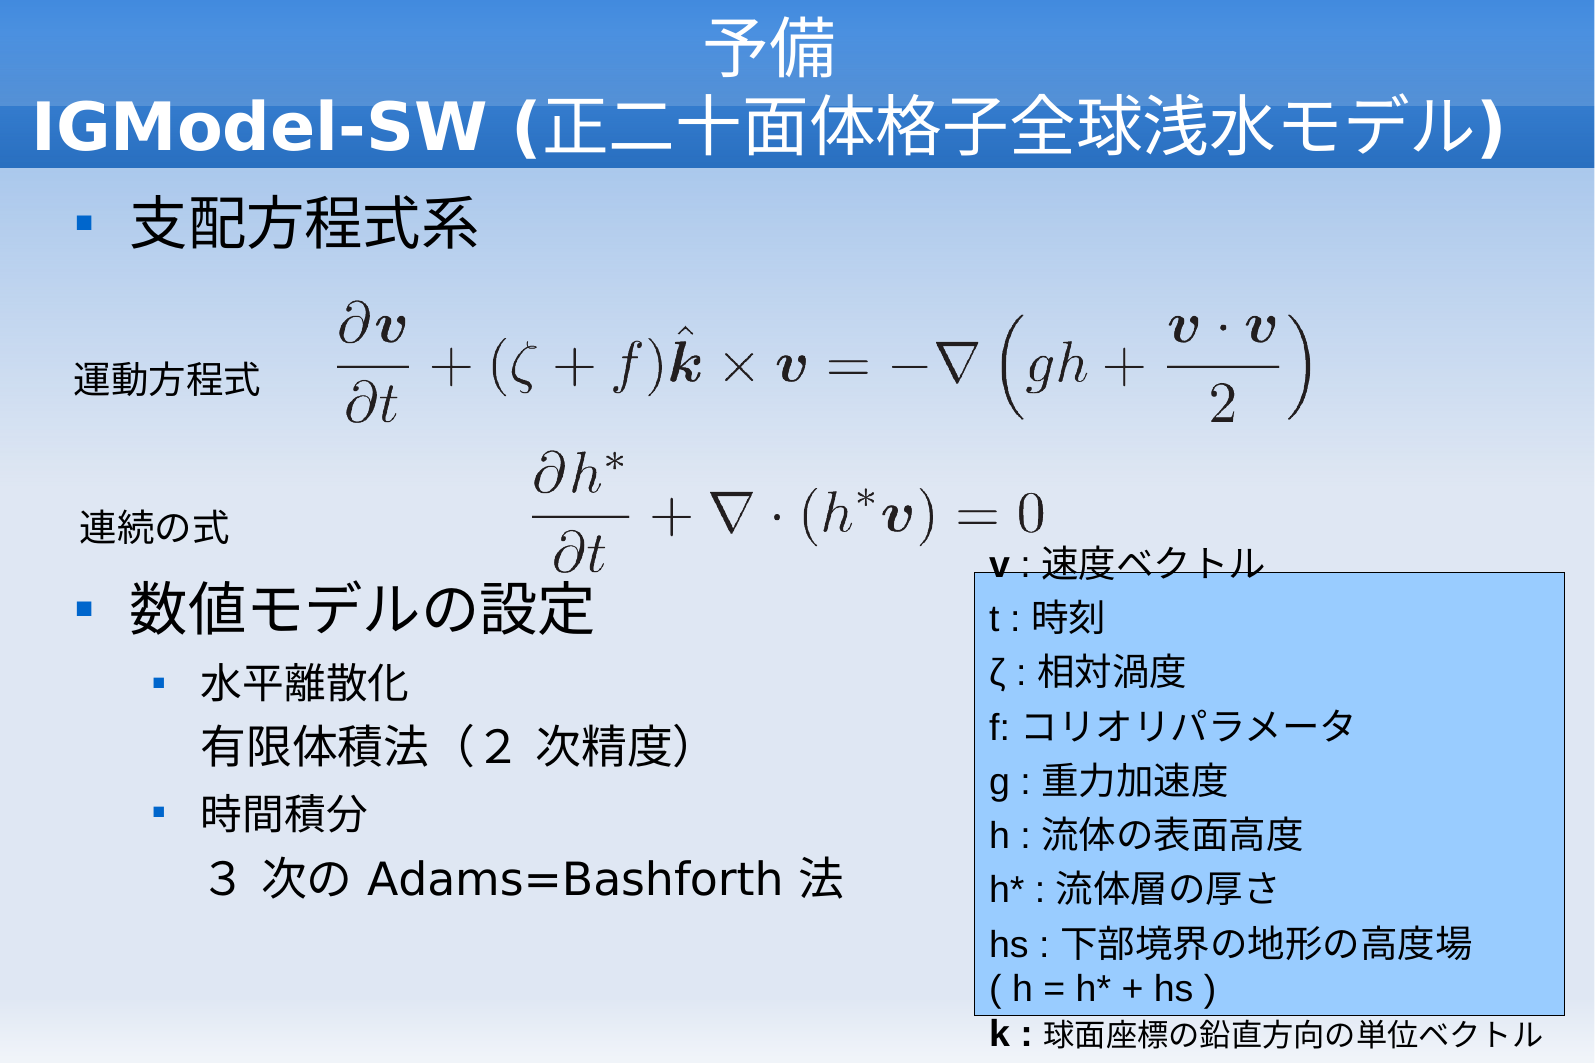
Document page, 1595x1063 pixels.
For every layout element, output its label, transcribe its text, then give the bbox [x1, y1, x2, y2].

title 予備 IGModel-SW (正二十面体格子全球浅水モデル) [29, 0, 1510, 178]
list 支配方程式系 数値モデルの設定 水平離散化 有限体積法（２ 次精度） 時間積分 ３ 次の Adams=Bashforth 法 [59, 190, 1495, 963]
text_box 連続の式 [64, 490, 272, 546]
text_box 運動方程式 [59, 342, 325, 398]
text_box v : 速度ベクトル t : 時刻 ζ : 相対渦度 f: コリオリパラメータ g : 重力加速度 h : 流体の表面高度 h* : 流体層の厚さ hs : 下部境界の地形の高度場 ( h = h* + hs ) k : 球面座標の鉛直方向の単位ベクトル [974, 572, 1565, 1016]
picture [0, 0, 1595, 1063]
